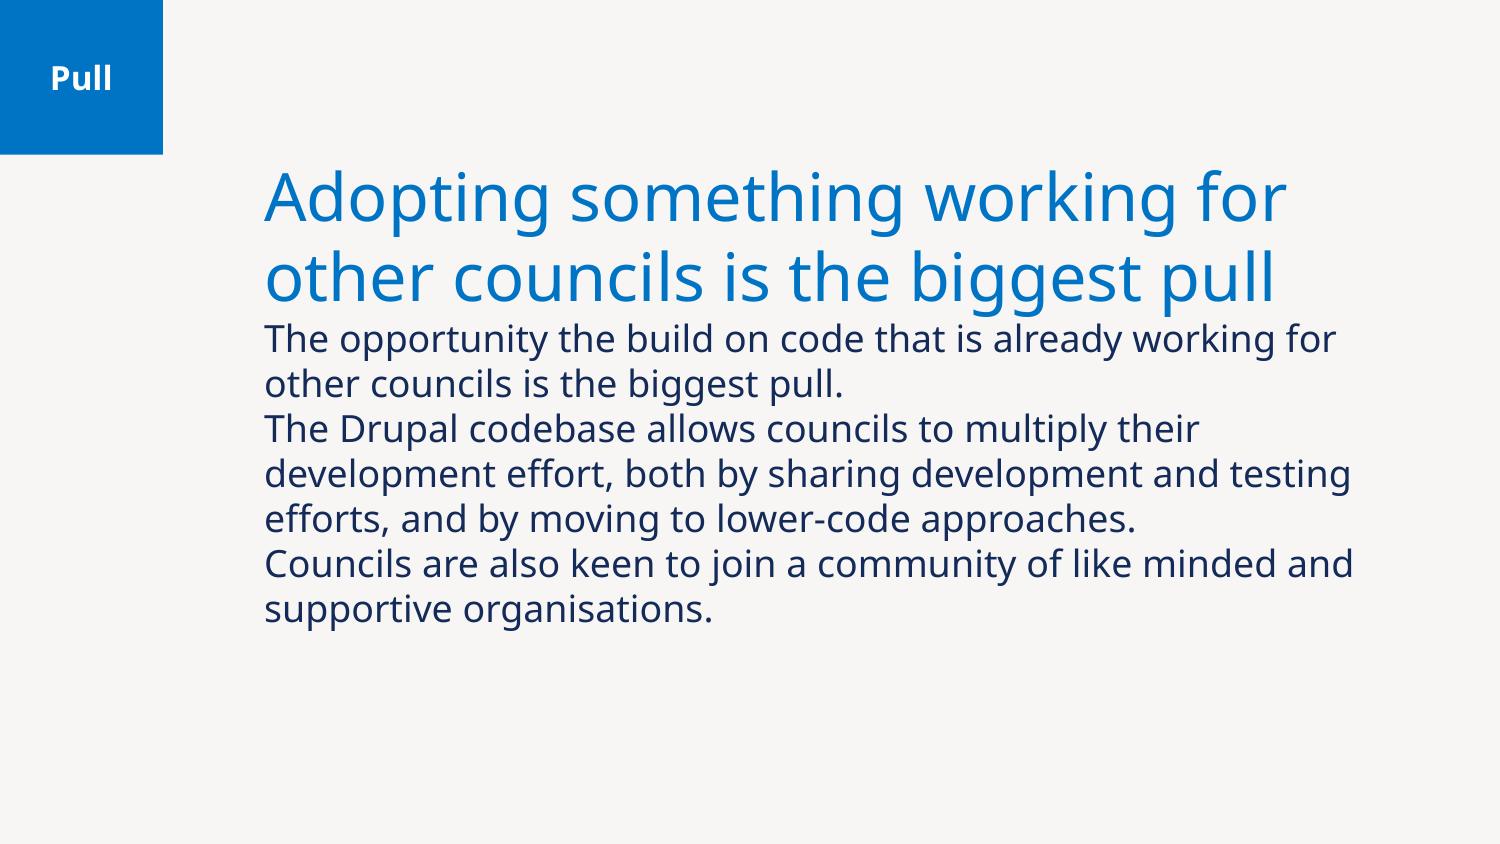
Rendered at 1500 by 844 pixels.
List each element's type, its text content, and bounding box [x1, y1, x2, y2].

title Adopting something working for other councils is the biggest pull The opportunity the build on code that is already working for other councils is the biggest pull. The Drupal codebase allows councils to multiply their development effort, both by sharing development and testing efforts, and by moving to lower-code approaches. Councils are also keen to join a community of like minded and supportive organisations. [264, 154, 1373, 716]
text_box Pull [0, 0, 163, 155]
